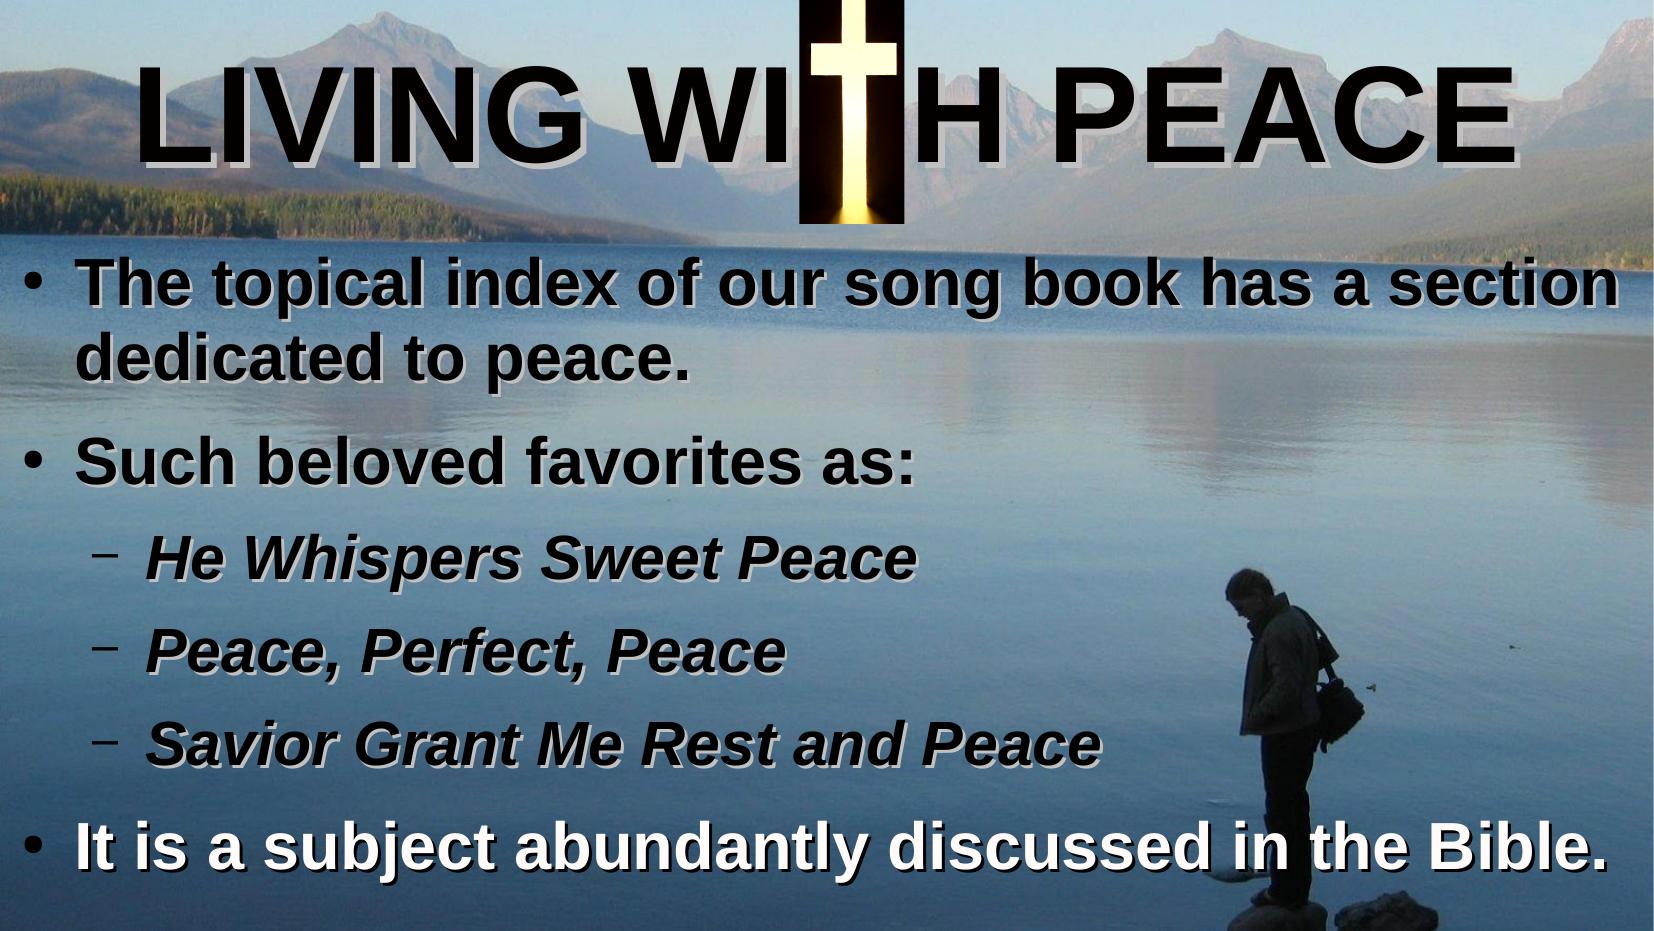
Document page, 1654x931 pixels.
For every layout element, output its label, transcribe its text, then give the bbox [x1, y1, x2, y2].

title LIVING WI H PEACE [82, 37, 799, 193]
title LIVING WI H PEACE [905, 37, 1571, 193]
list The topical index of our song book has a section dedicated to peace. Such beloved favorites as: He Whispers Sweet Peace Peace, Perfect, Peace Savior Grant Me Rest and Peace It is a subject abundantly discussed in the Bible. [3, 245, 1654, 931]
picture [0, 0, 1654, 931]
